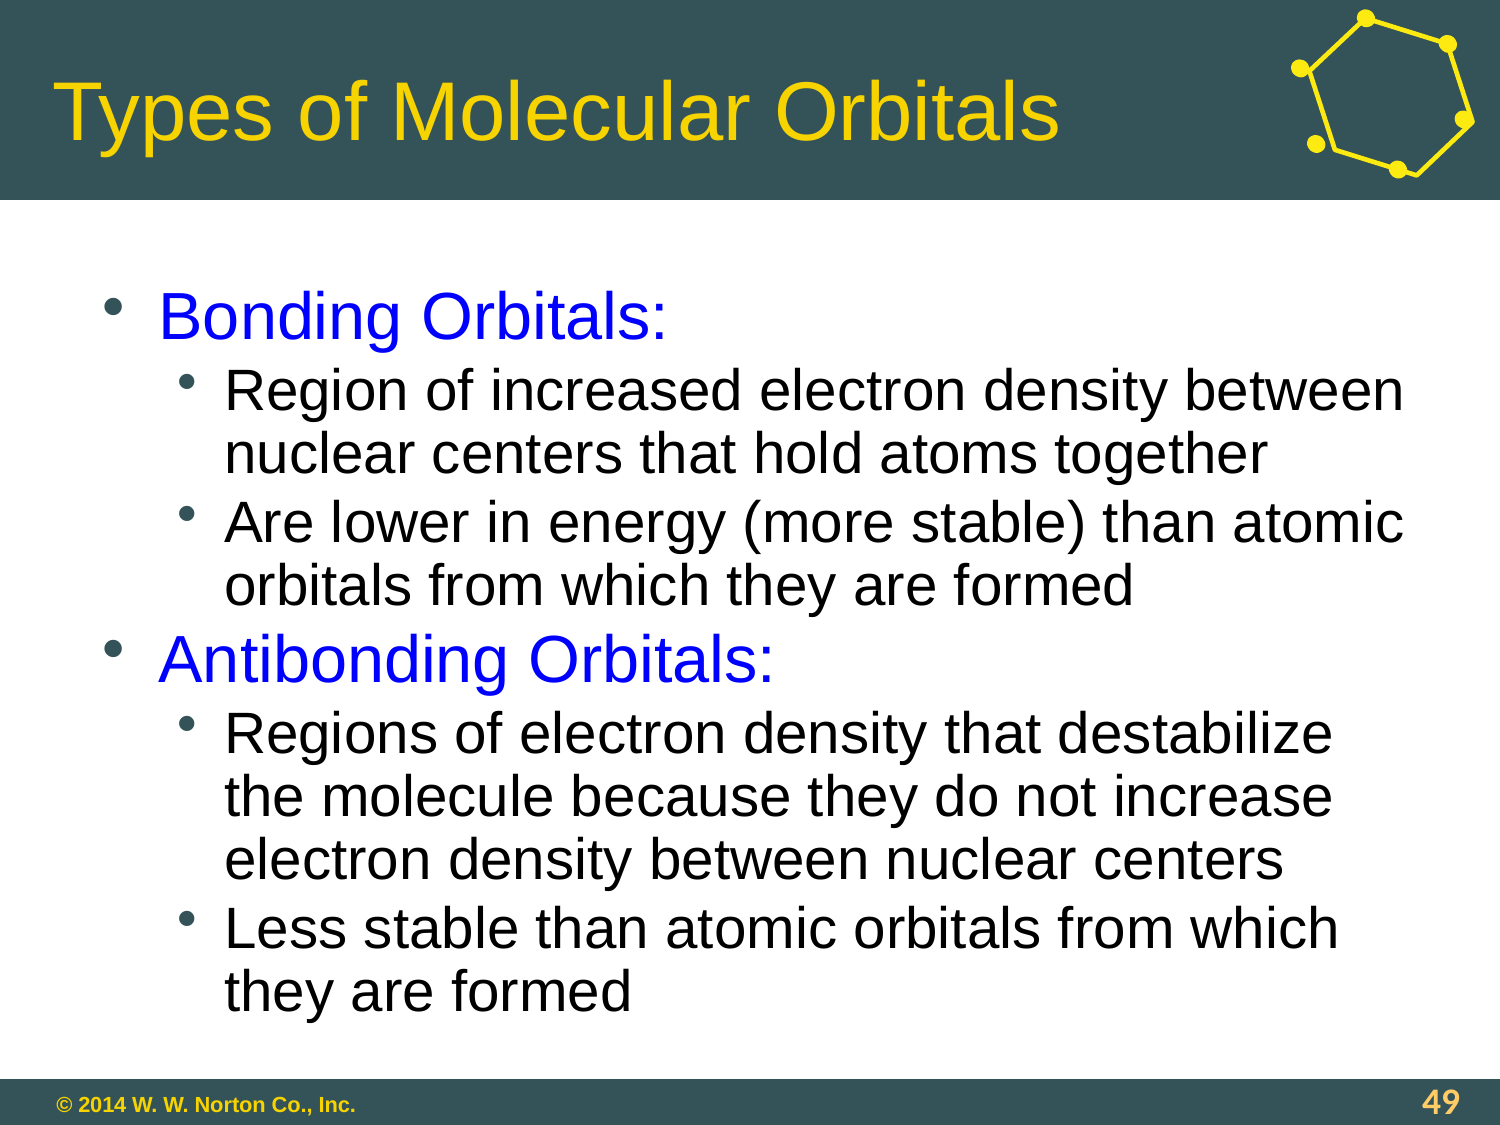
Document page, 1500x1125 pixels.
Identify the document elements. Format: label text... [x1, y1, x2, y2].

slide_number <number> [1400, 1073, 1475, 1125]
title Types of Molecular Orbitals [37, 19, 1118, 195]
list Bonding Orbitals: Region of increased electron density between nuclear centers that hold atoms together Are lower in energy (more stable) than atomic orbitals from which they are formed Antibonding Orbitals: Regions of electron density that destabilize the molecule because they do not increase electron density between nuclear centers Less stable than atomic orbitals from which they are formed [87, 275, 1438, 1025]
